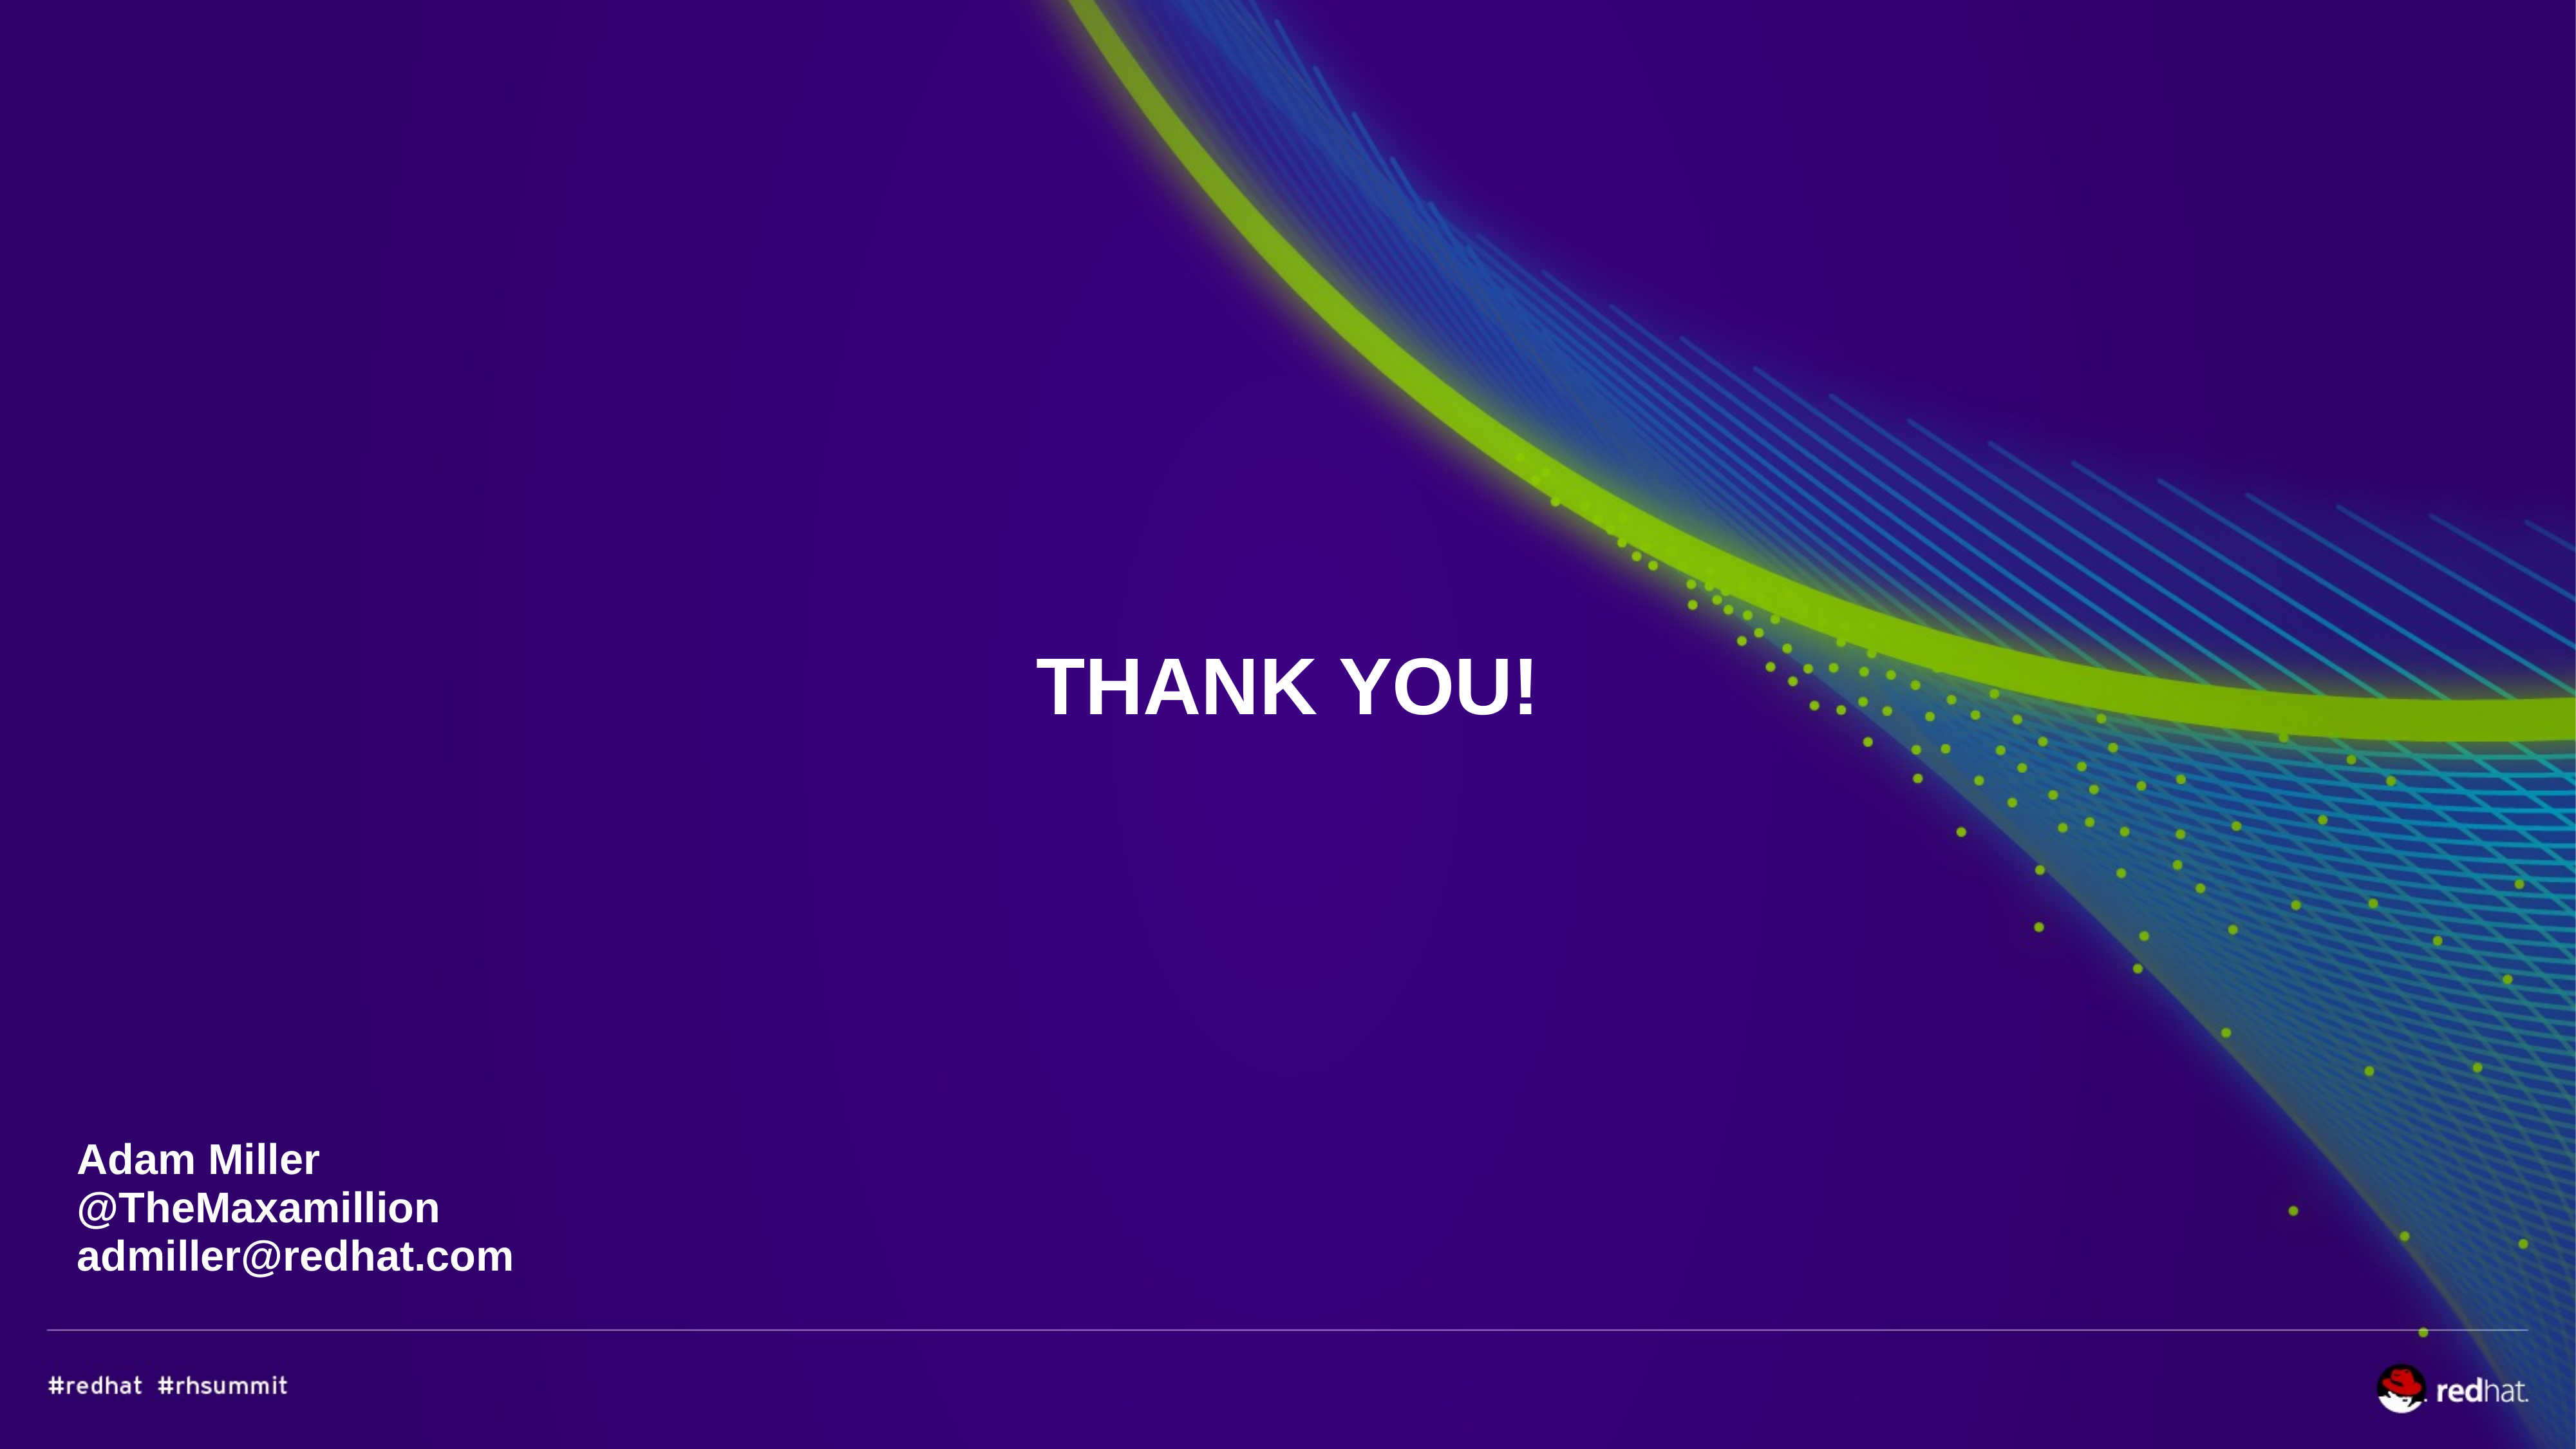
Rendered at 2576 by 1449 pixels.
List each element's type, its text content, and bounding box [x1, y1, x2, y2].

text_box THANK YOU! [235, 636, 2341, 737]
picture [0, 0, 2576, 1449]
text_box Adam Miller @TheMaxamillion admiller@redhat.com [68, 1130, 773, 1285]
